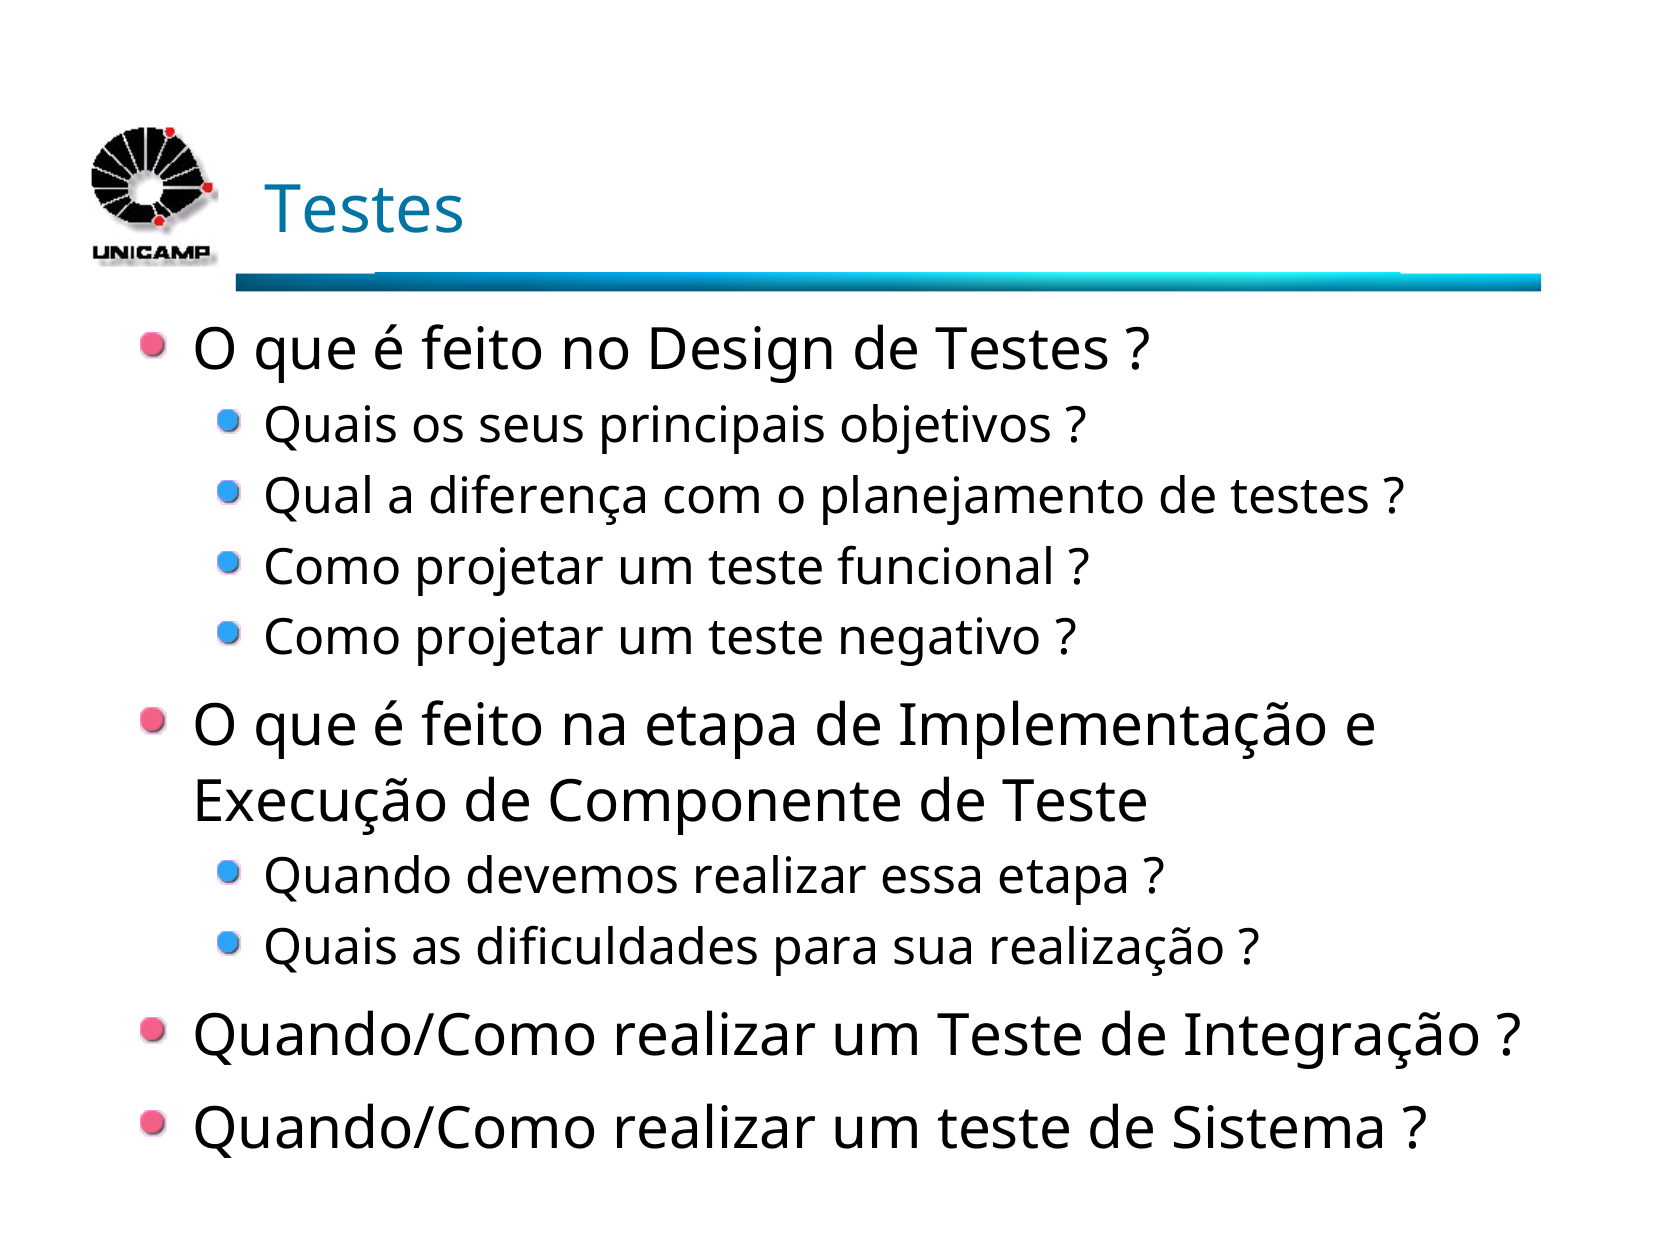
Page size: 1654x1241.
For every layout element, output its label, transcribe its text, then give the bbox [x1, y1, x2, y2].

picture [125, 272, 1654, 295]
list O que é feito no Design de Testes ? Quais os seus principais objetivos ? Qual a diferença com o planejamento de testes ? Como projetar um teste funcional ? Como projetar um teste negativo ? O que é feito na etapa de Implementação e Execução de Componente de Teste Quando devemos realizar essa etapa ? Quais as dificuldades para sua realização ? Quando/Como realizar um Teste de Integração ? Quando/Como realizar um teste de Sistema ? [121, 309, 1534, 1167]
title Testes [264, 57, 1534, 250]
